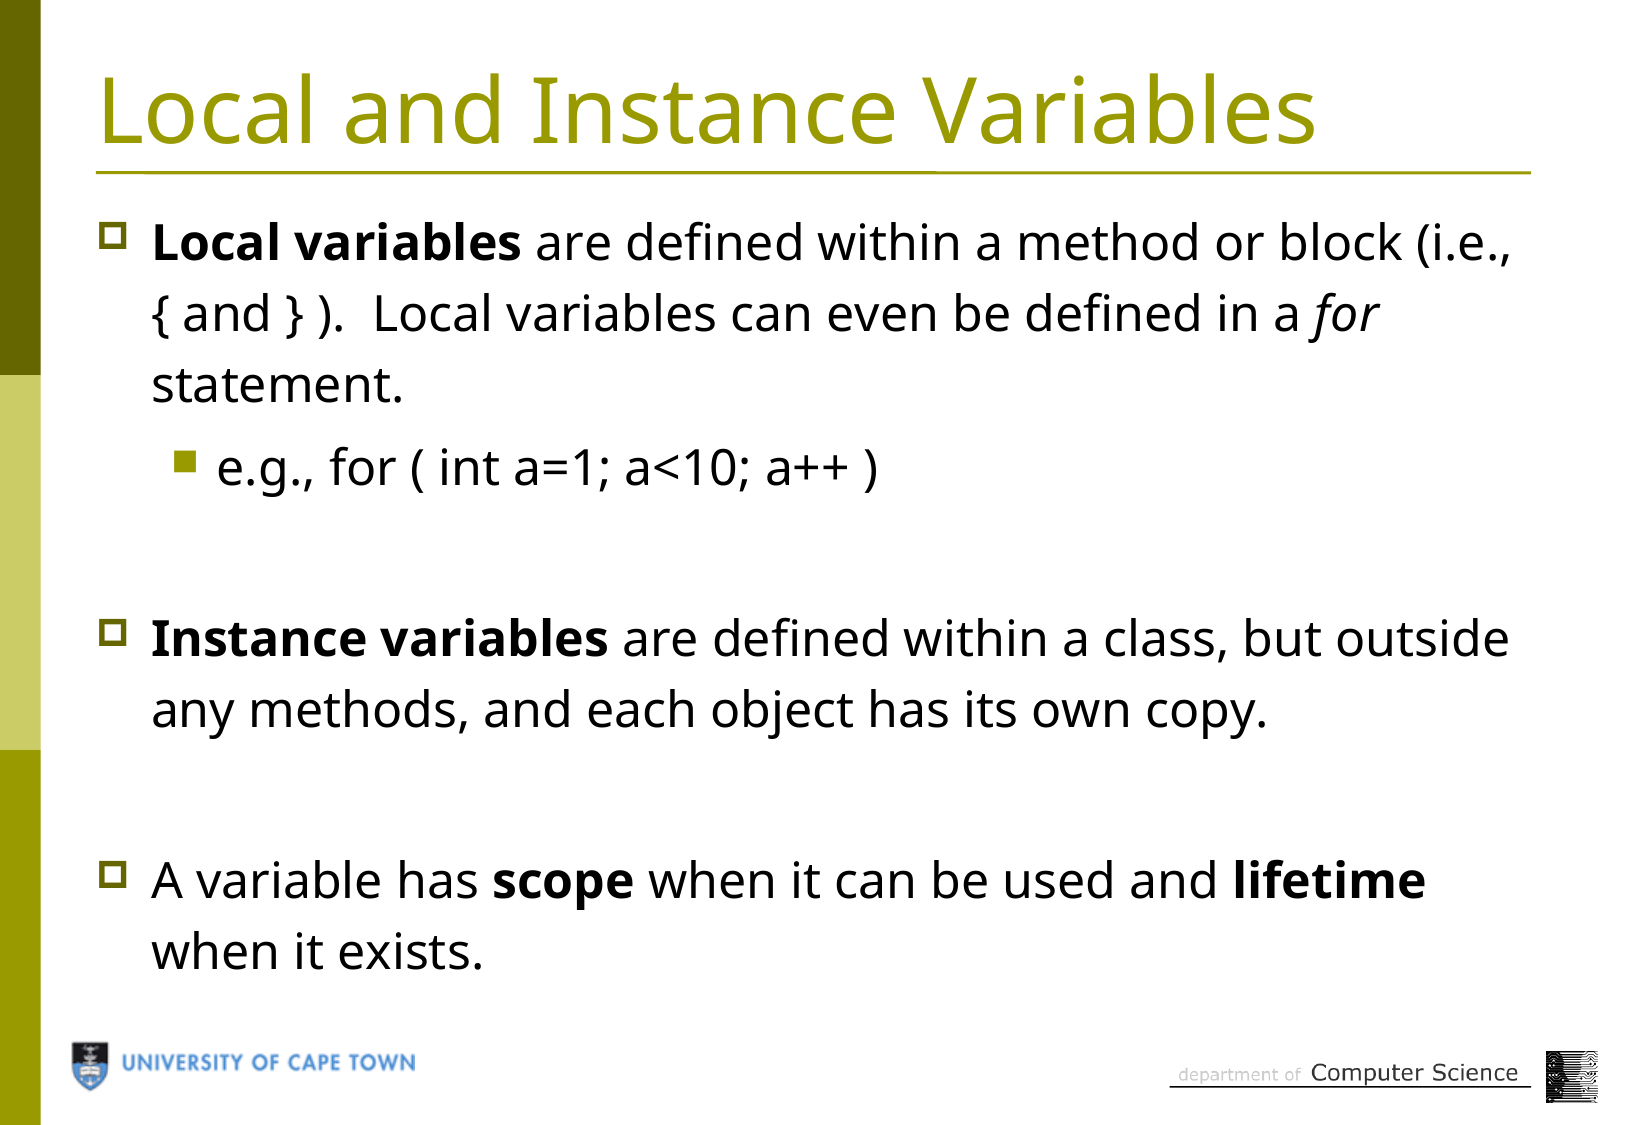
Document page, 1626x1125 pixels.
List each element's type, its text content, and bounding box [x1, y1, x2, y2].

picture [1169, 1043, 1532, 1091]
list Local variables are defined within a method or block (i.e., { and } ). Local variables can even be defined in a for statement. e.g., for ( int a=1; a<10; a++ ) Instance variables are defined within a class, but outside any methods, and each object has its own copy. A variable has scope when it can be used and lifetime when it exists. [81, 196, 1543, 1021]
picture [61, 1024, 415, 1103]
picture [1546, 1051, 1598, 1103]
title Local and Instance Variables [81, 14, 1543, 172]
